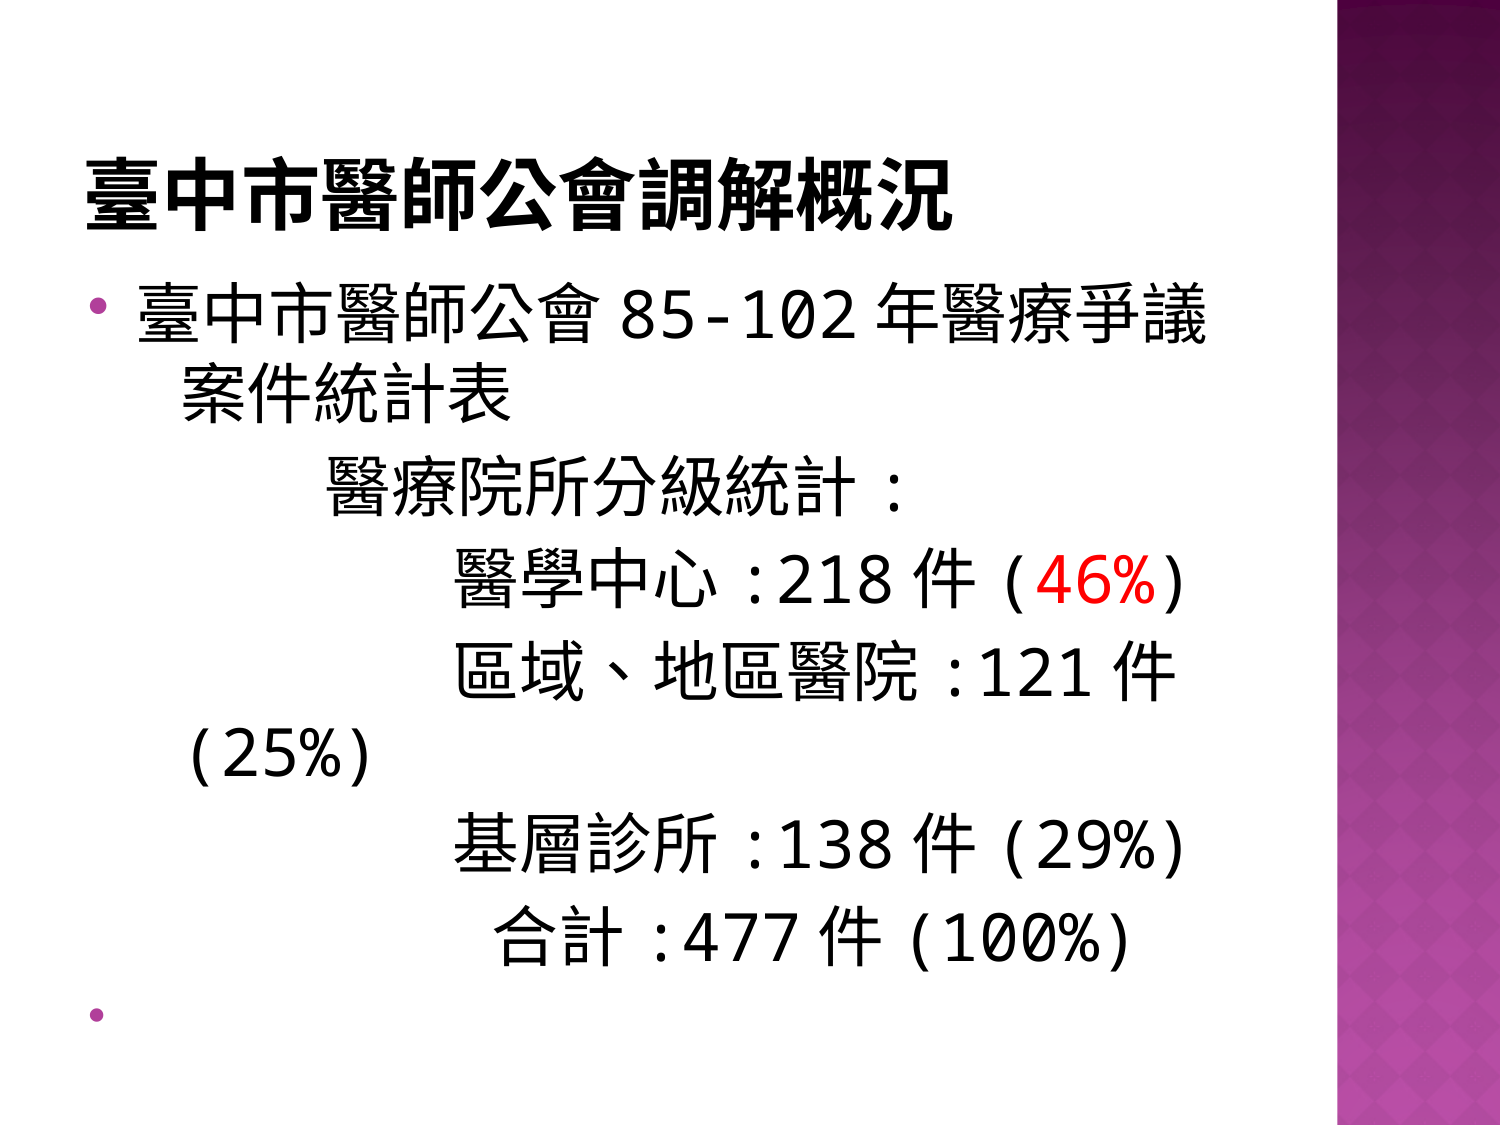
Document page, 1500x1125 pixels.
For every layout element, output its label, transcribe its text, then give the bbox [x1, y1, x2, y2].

title 臺中市醫師公會調解概況 [75, 52, 1263, 240]
list 臺中市醫師公會85-102年醫療爭議案件統計表 醫療院所分級統計: 醫學中心:218件(46%) 區域、地區醫院:121件(25%) 基層診所:138件(29%) 合計:477件(100%) [75, 264, 1263, 1060]
